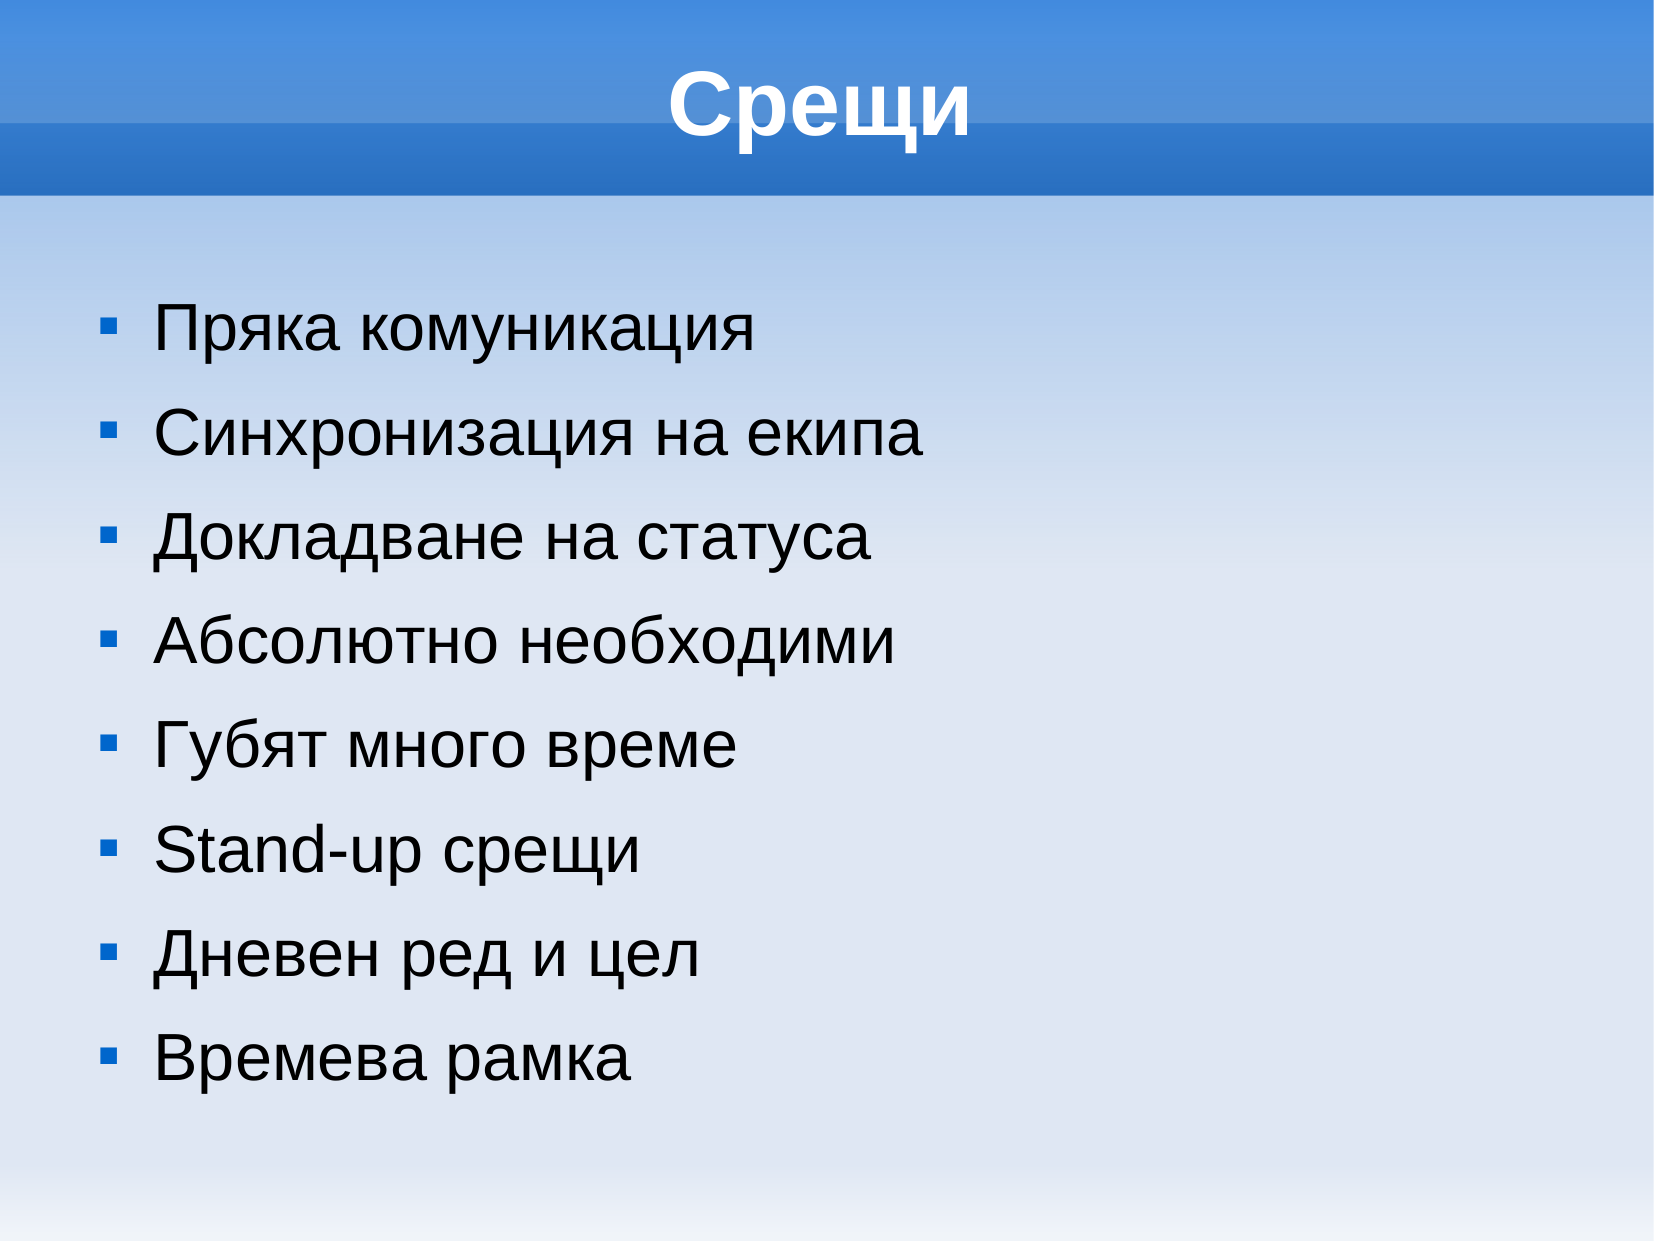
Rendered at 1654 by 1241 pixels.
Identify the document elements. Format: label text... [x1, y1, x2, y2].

picture [0, 0, 1654, 1241]
title Срещи [76, 0, 1565, 208]
list Пряка комуникация Синхронизация на екипа Докладване на статуса Абсолютно необходими Губят много време Stand-up срещи Дневен ред и цел Времева рамка [82, 290, 1571, 1109]
